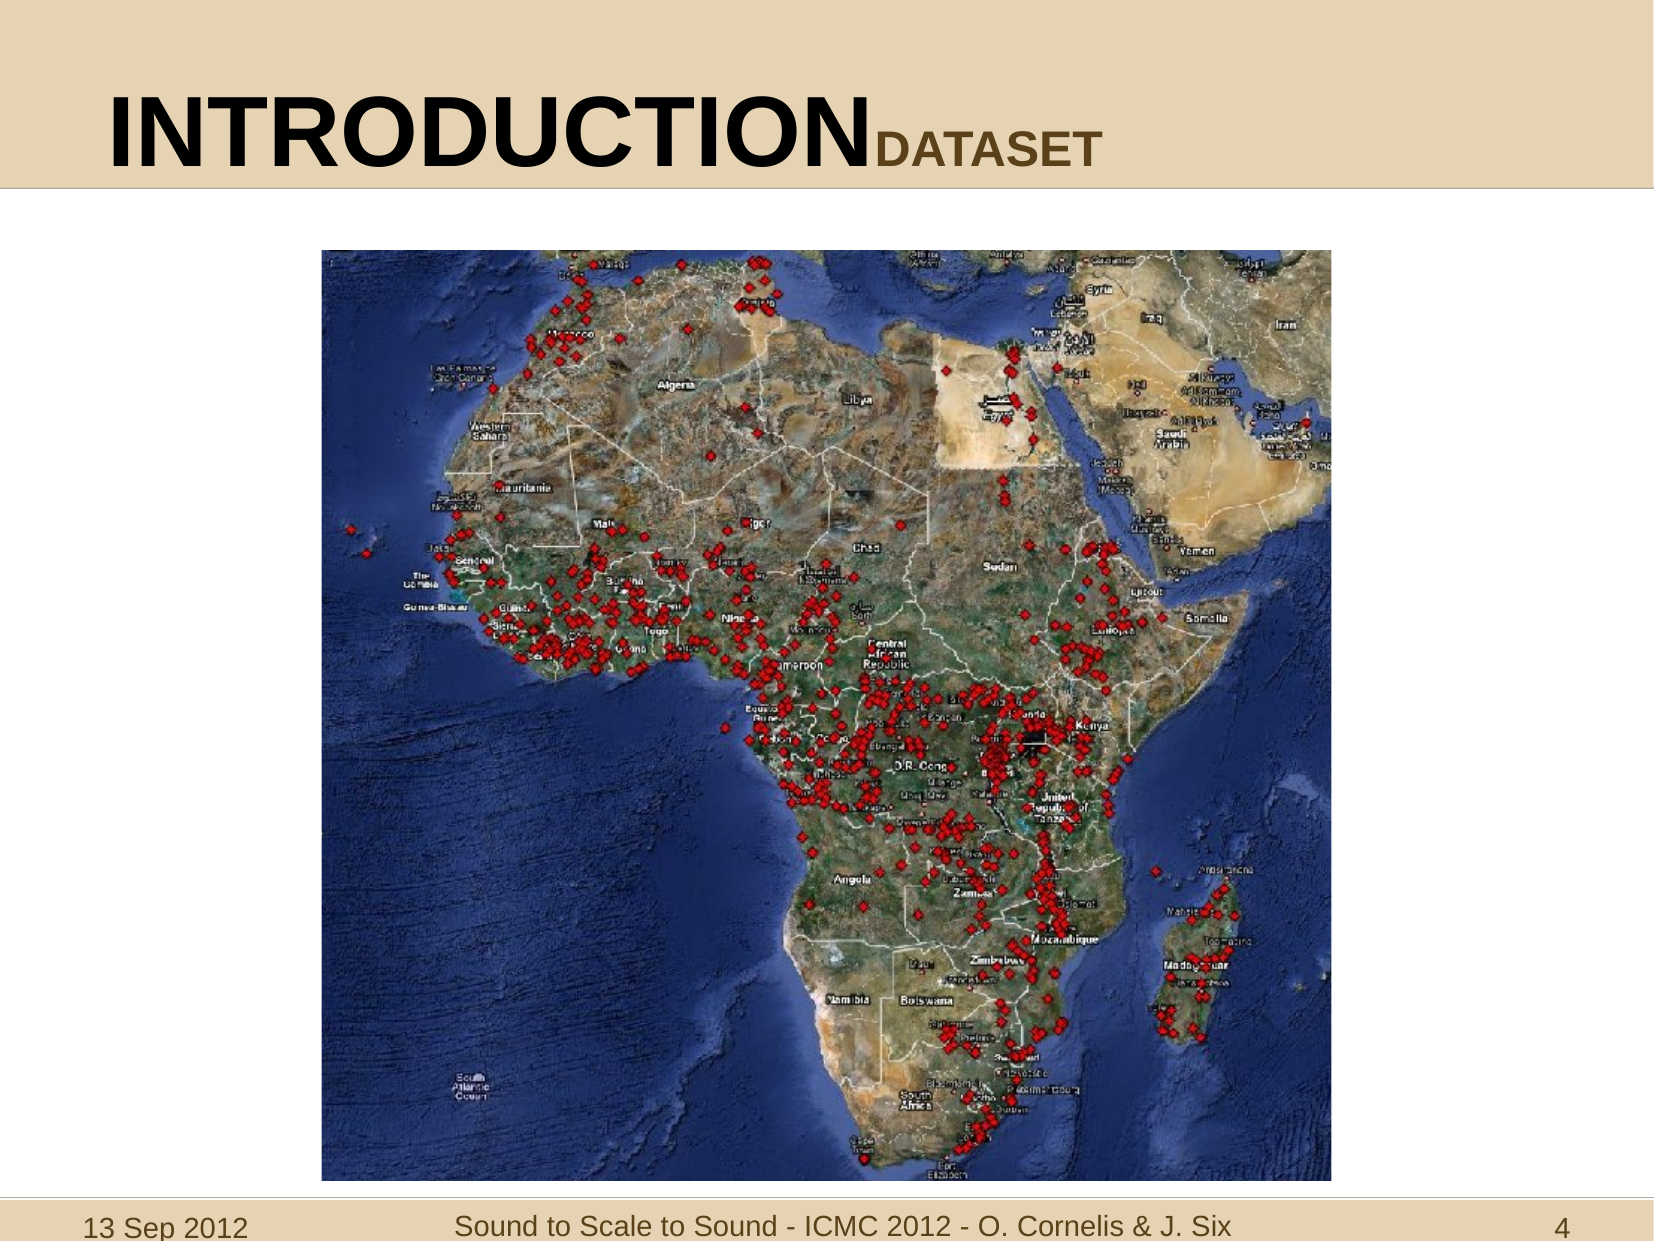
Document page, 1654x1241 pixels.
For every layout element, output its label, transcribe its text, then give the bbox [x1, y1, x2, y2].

title INTRODUCTIONDATASET [0, 0, 1654, 188]
picture [321, 250, 1332, 1181]
